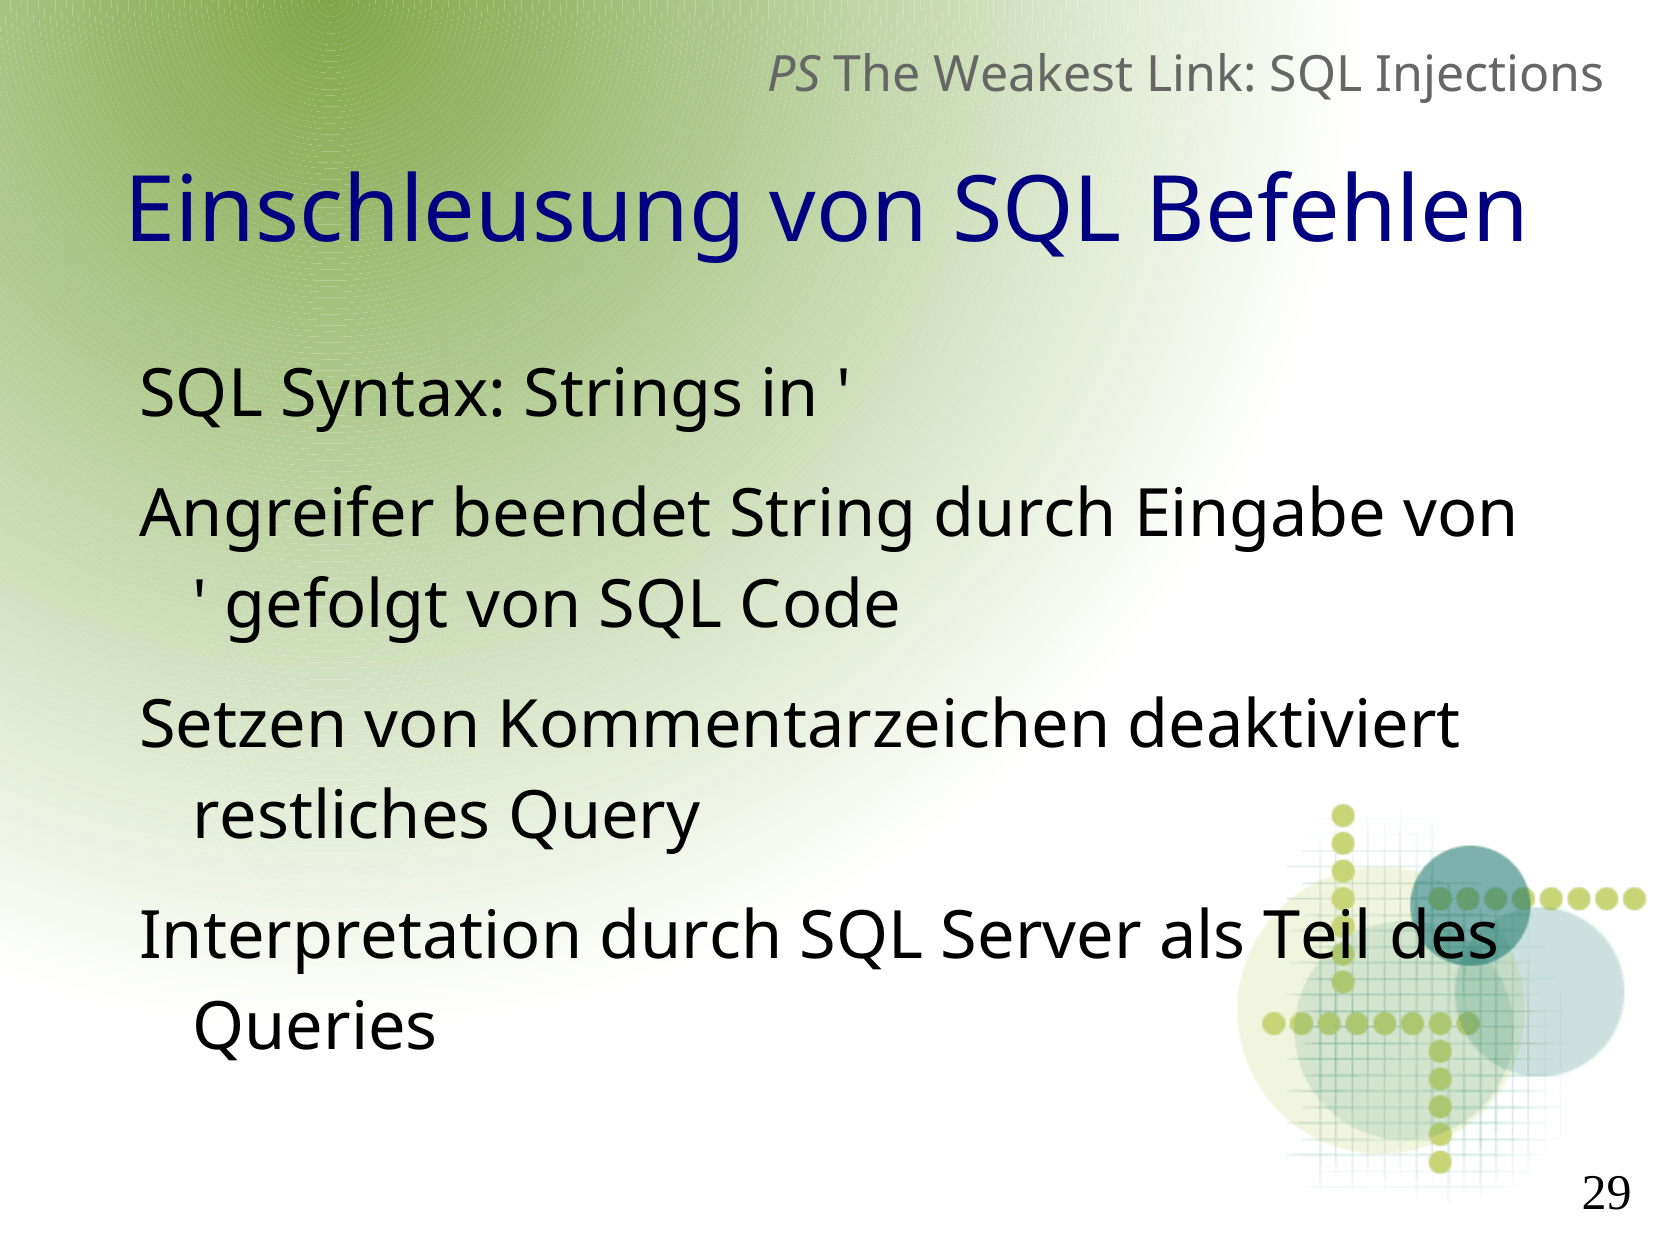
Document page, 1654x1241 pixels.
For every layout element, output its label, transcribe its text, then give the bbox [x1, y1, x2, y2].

picture [1224, 792, 1654, 1211]
list SQL Syntax: Strings in ' Angreifer beendet String durch Eingabe von ' gefolgt von SQL Code Setzen von Kommentarzeichen deaktiviert restliches Query Interpretation durch SQL Server als Teil des Queries [121, 344, 1534, 1127]
title Einschleusung von SQL Befehlen [121, 102, 1534, 311]
